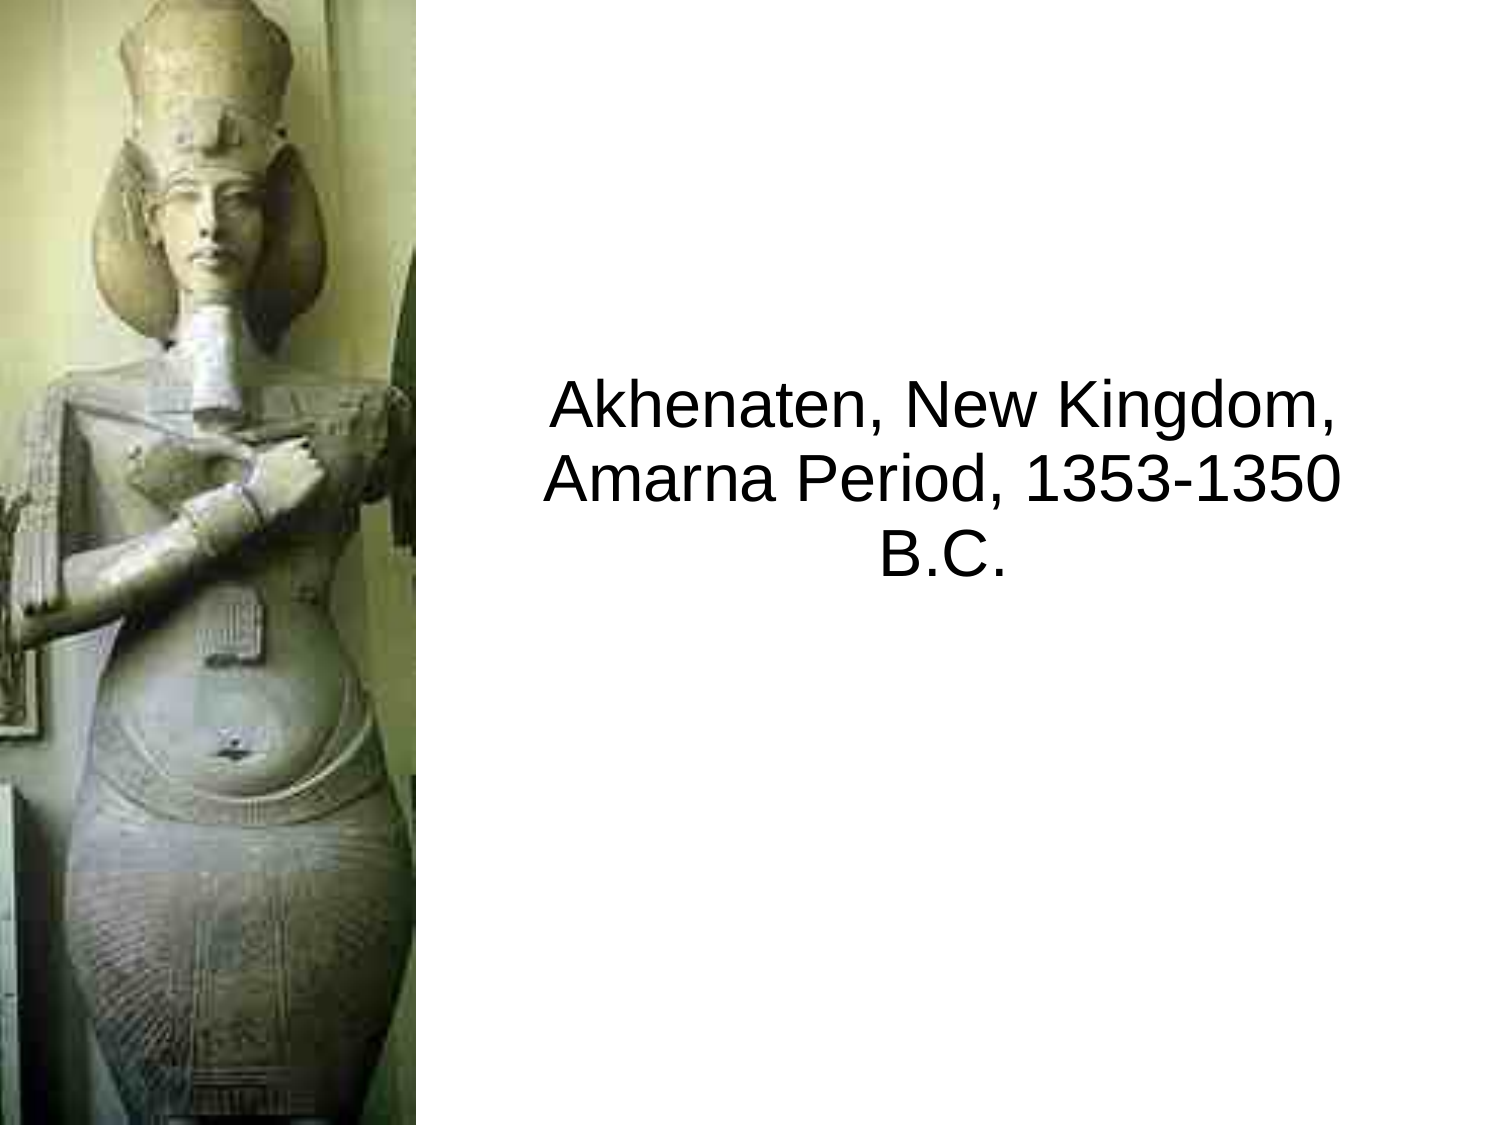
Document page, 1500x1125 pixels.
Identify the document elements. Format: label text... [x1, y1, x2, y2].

title Akhenaten, New Kingdom, Amarna Period, 1353-1350 B.C. [462, 45, 1426, 913]
picture [0, 0, 416, 1125]
